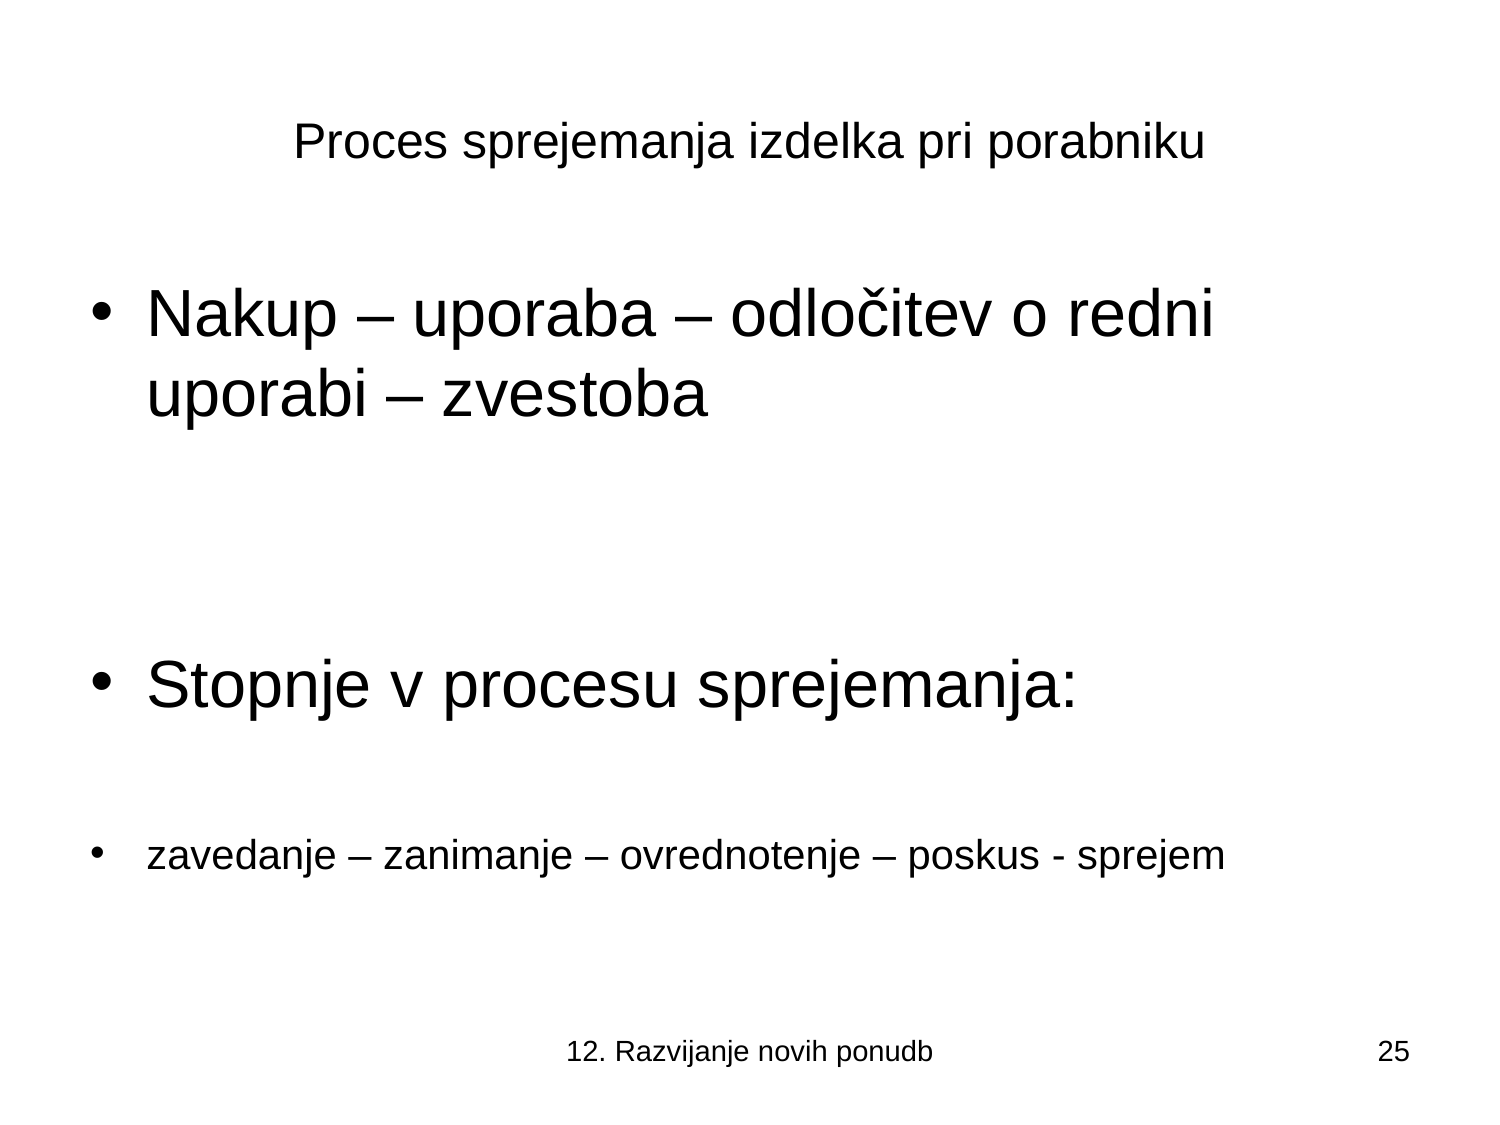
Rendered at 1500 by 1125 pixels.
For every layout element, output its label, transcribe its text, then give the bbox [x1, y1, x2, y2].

text_box 12. Razvijanje novih ponudb [512, 1024, 988, 1103]
title Proces sprejemanja izdelka pri porabniku [75, 45, 1426, 233]
text_box <number> [1074, 1024, 1426, 1103]
list Nakup – uporaba – odločitev o redni uporabi – zvestoba Stopnje v procesu sprejemanja: zavedanje – zanimanje – ovrednotenje – poskus - sprejem [75, 262, 1426, 1006]
